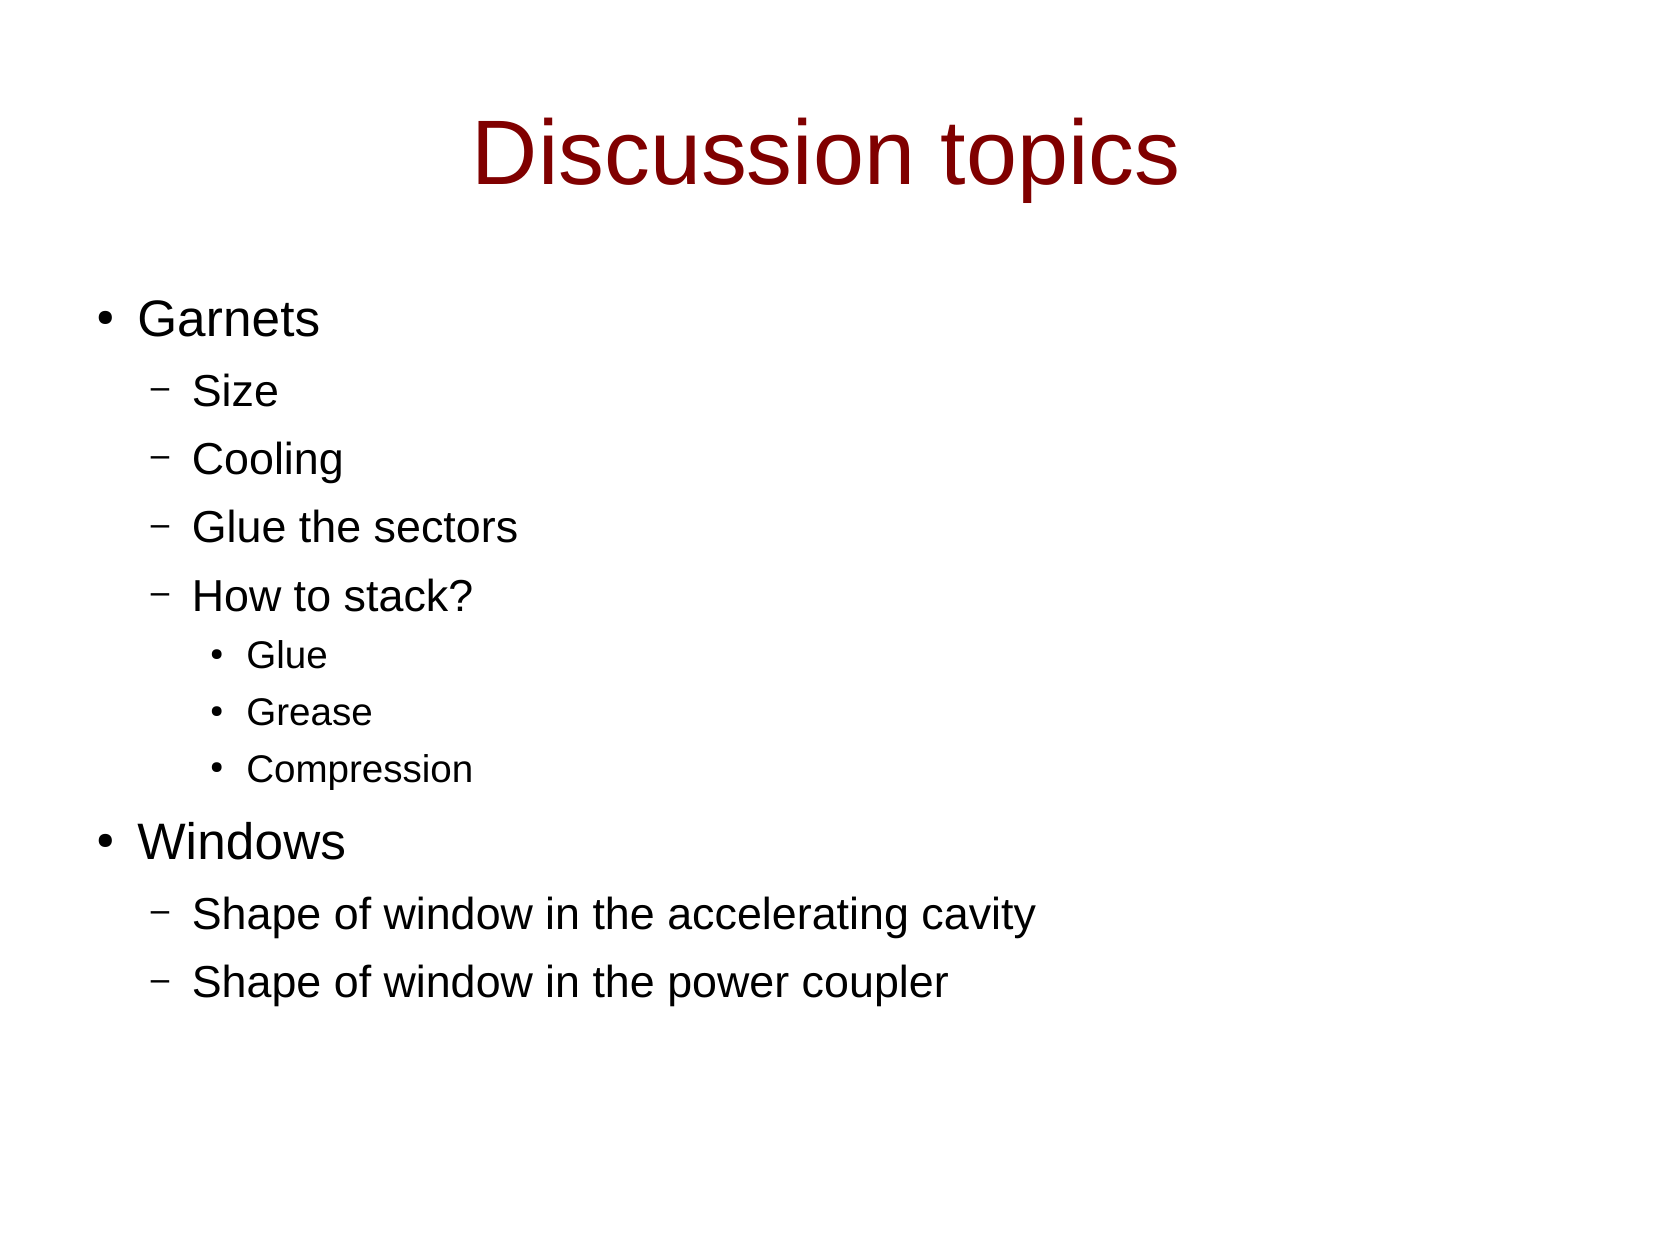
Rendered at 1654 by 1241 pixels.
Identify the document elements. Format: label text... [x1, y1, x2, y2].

list Garnets Size Cooling Glue the sectors How to stack? Glue Grease Compression Windows Shape of window in the accelerating cavity Shape of window in the power coupler [82, 290, 1571, 1010]
title Discussion topics [82, 49, 1571, 257]
